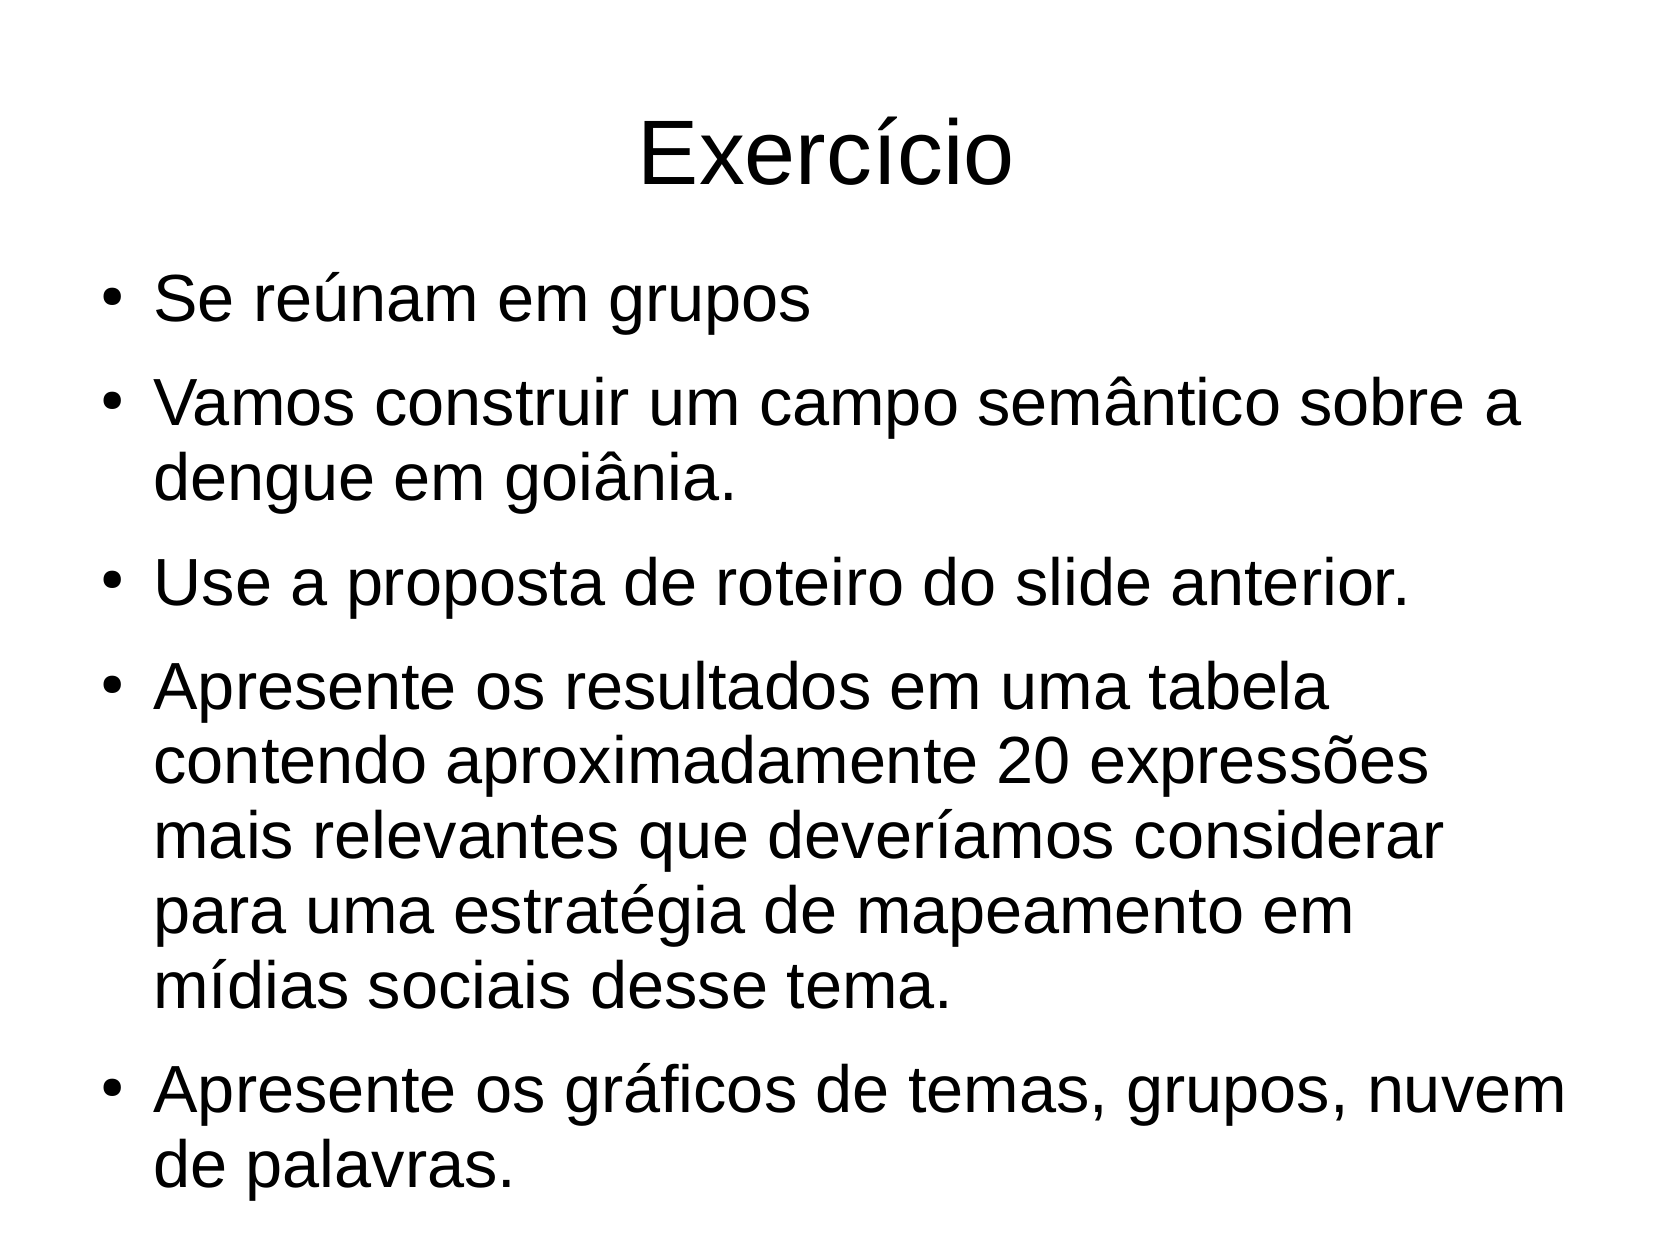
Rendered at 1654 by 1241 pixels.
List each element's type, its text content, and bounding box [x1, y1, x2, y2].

title Exercício [82, 49, 1571, 257]
list Se reúnam em grupos Vamos construir um campo semântico sobre a dengue em goiânia. Use a proposta de roteiro do slide anterior. Apresente os resultados em uma tabela contendo aproximadamente 20 expressões mais relevantes que deveríamos considerar para uma estratégia de mapeamento em mídias sociais desse tema. Apresente os gráficos de temas, grupos, nuvem de palavras. [82, 261, 1571, 981]
